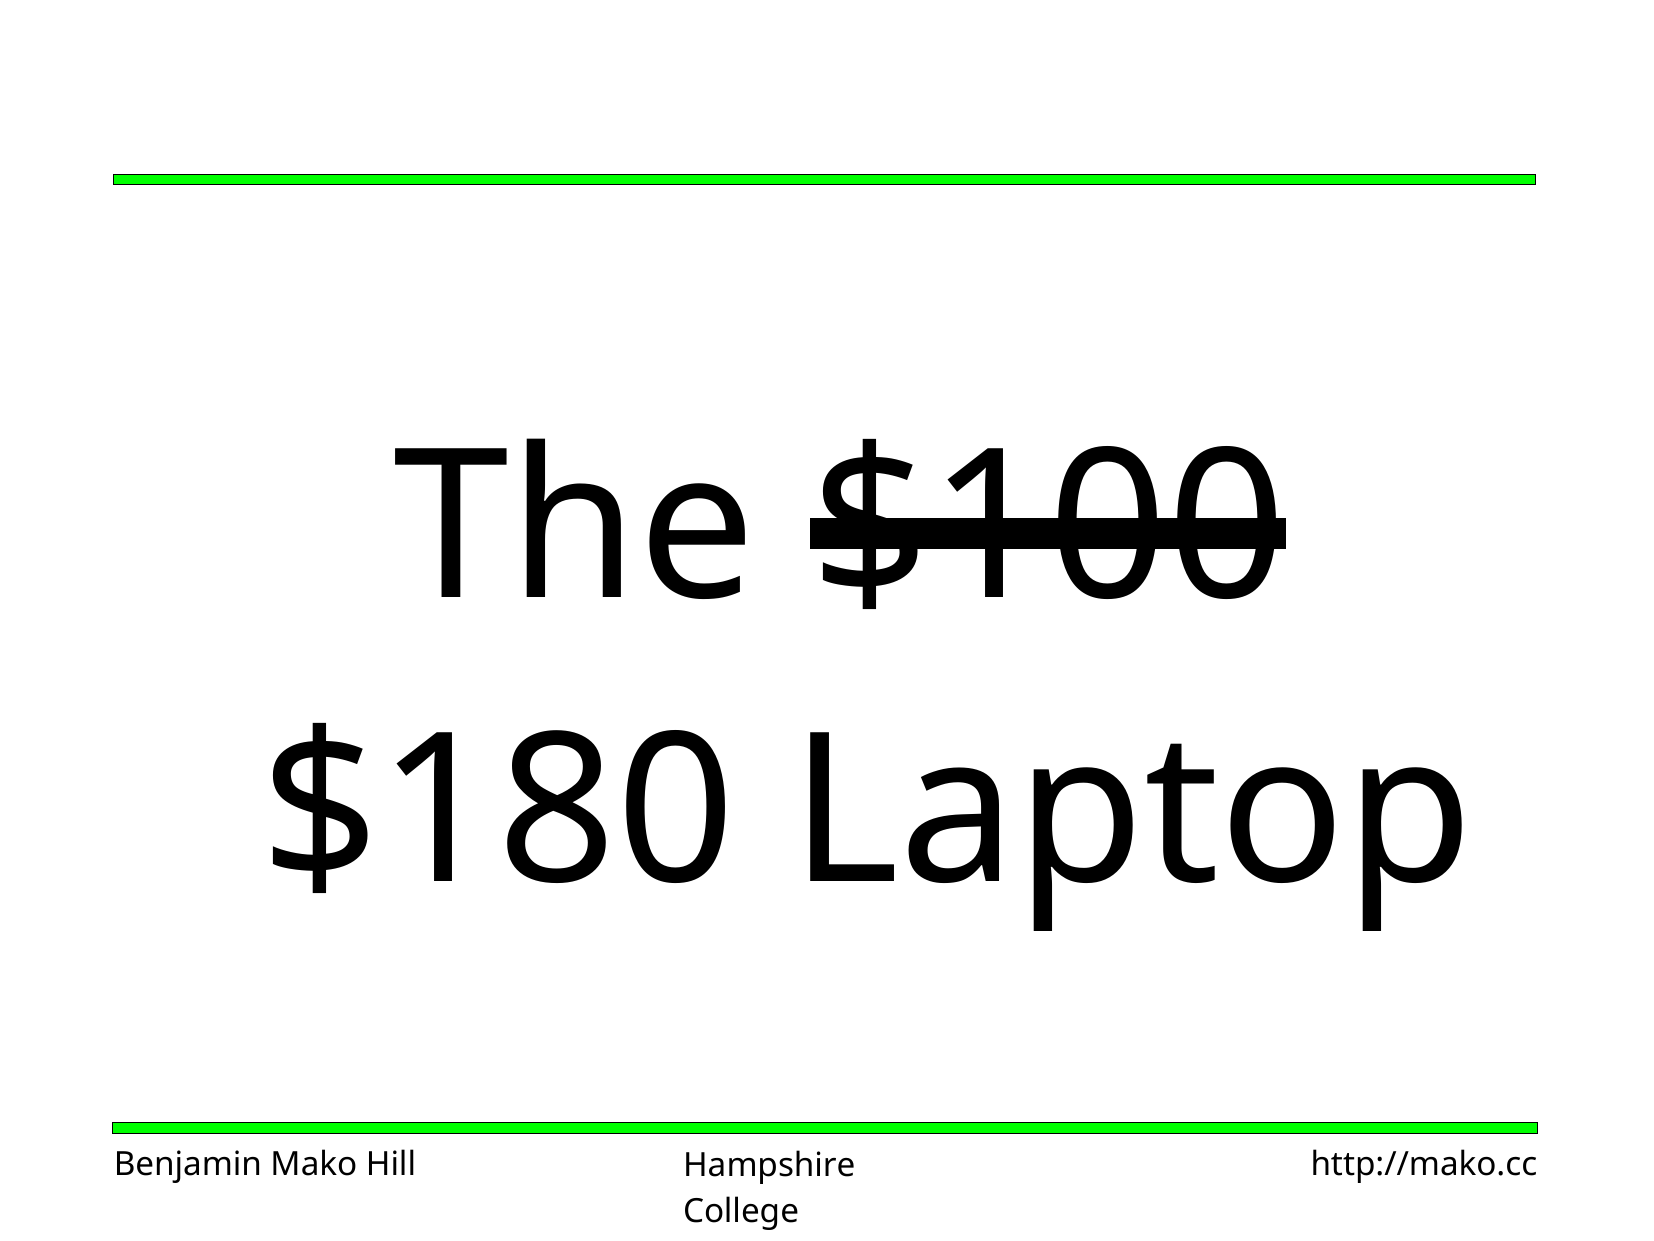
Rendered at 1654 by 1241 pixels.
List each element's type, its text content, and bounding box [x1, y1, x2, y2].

list The $100 $180 Laptop [133, 375, 1530, 1089]
